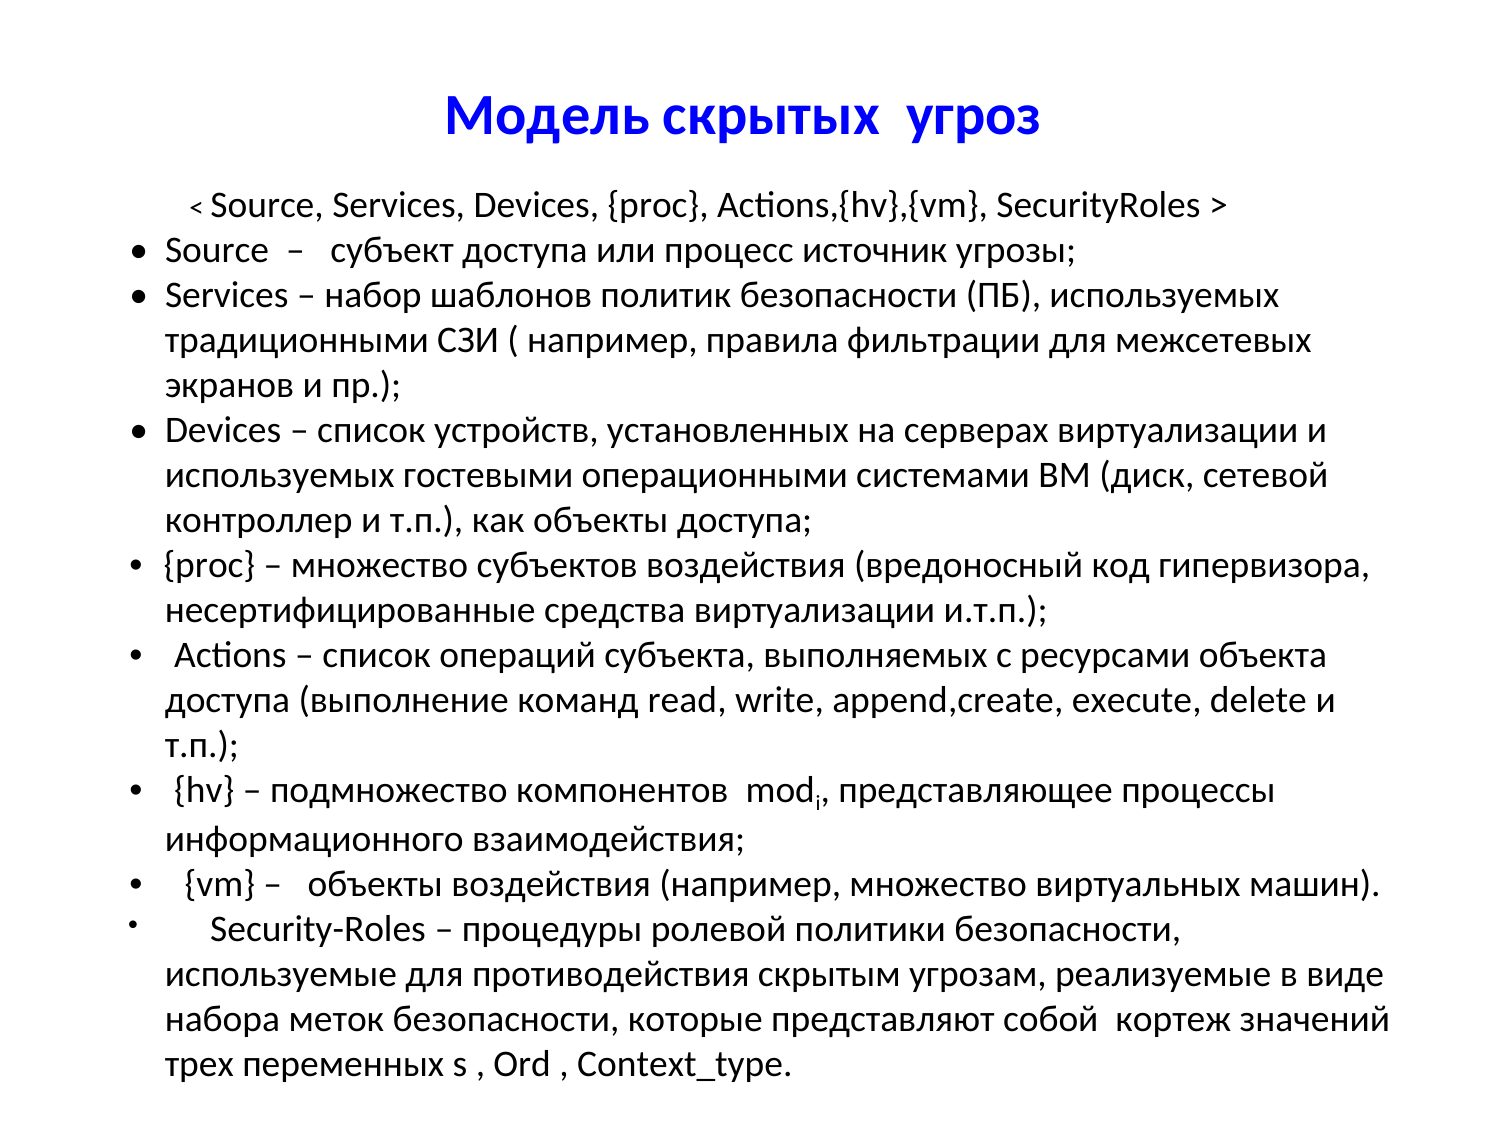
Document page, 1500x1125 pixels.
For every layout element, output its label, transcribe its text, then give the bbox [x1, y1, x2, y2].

text_box < Source, Services, Devices, {proc}, Actions,{hv},{vm}, SecurityRoles > • Source – субъект доступа или процесс источник угрозы; • Services – набор шаблонов политик безопасности (ПБ), используемых традиционными СЗИ ( например, правила фильтрации для межсетевых экранов и пр.); • Devices – список устройств, установленных на серверах виртуализации и используемых гостевыми операционными системами ВМ (диск, сетевой контроллер и т.п.), как объекты доступа; • {proc} – множество субъектов воздействия (вредоносный код гипервизора, несертифицированные средства виртуализации и.т.п.); • Actions – список операций субъекта, выполняемых с ресурсами объекта доступа (выполнение команд read, write, append,create, execute, delete и т.п.); • {hv} – подмножество компонентов modi, представляющее процессы информационного взаимодействия; • {vm} – объекты воздействия (например, множество виртуальных машин). Security-Roles – процедуры ролевой политики безопасности, используемые для противодействия скрытым угрозам, реализуемые в виде набора меток безопасности, которые представляют собой кортеж значений трех переменных s , Ord , Context_type. [75, 172, 1426, 1099]
text_box Модель скрытых угроз [75, 45, 1426, 172]
